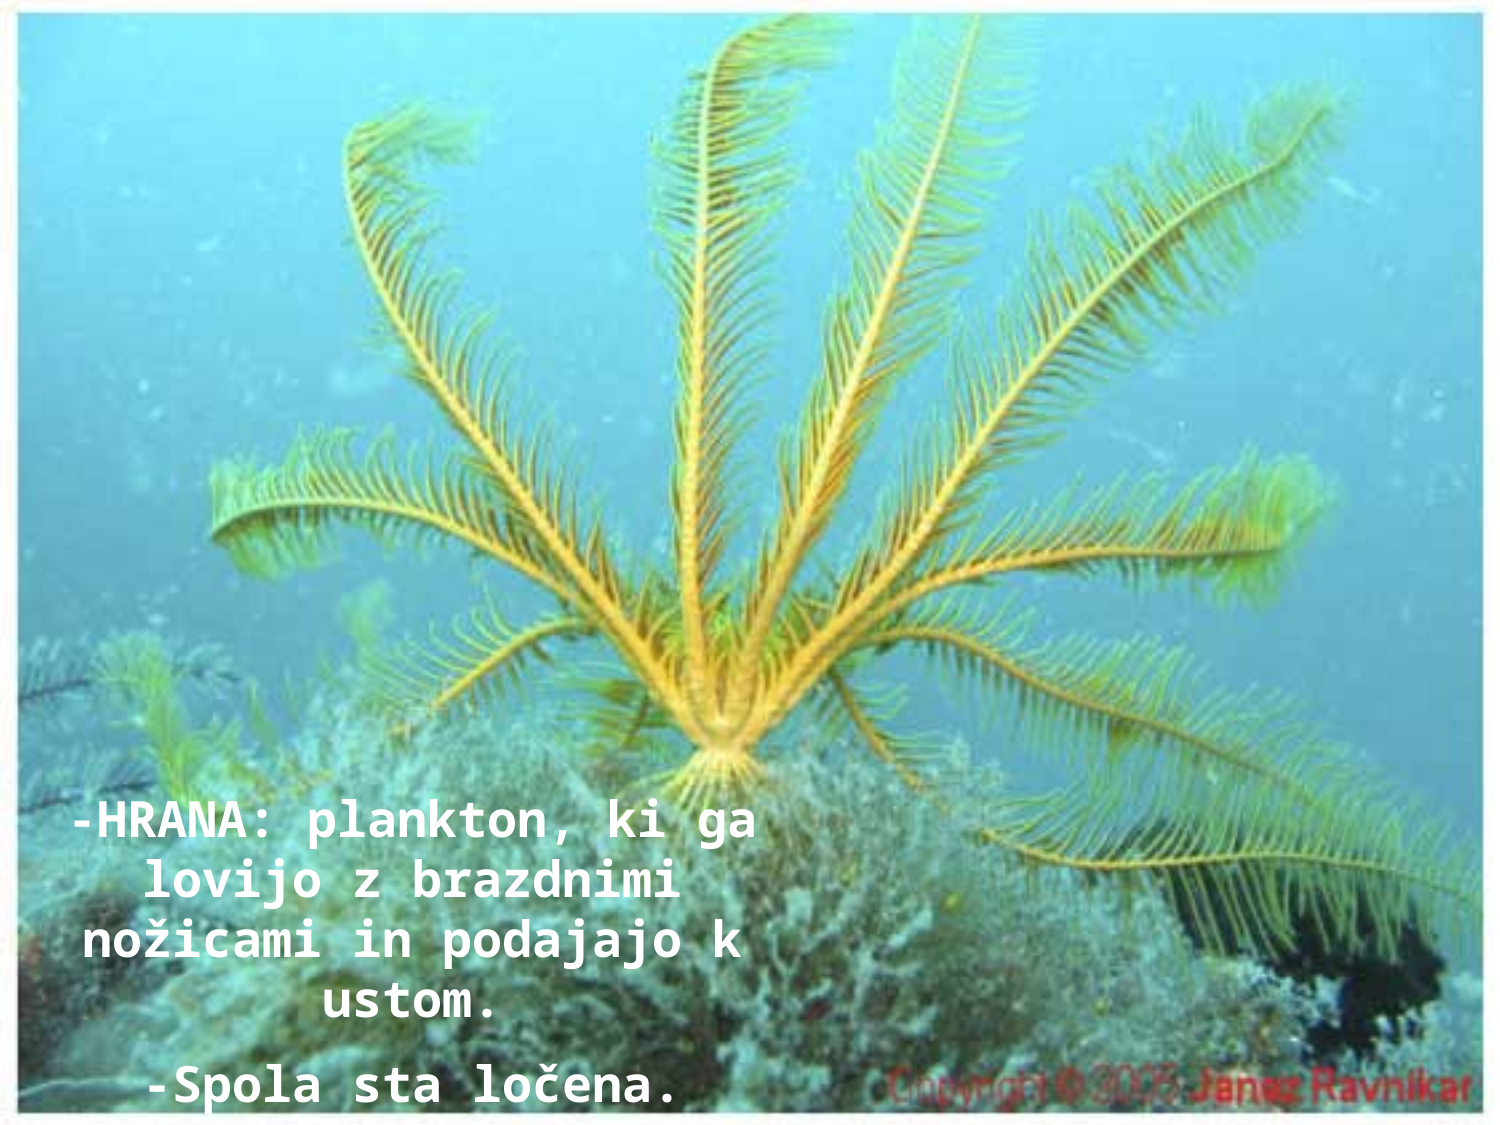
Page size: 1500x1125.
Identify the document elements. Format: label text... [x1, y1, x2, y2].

text_box -HRANA: plankton, ki ga lovijo z brazdnimi nožicami in podajajo k ustom. -Spola sta ločena. [37, 780, 788, 1121]
picture [0, 0, 1500, 1125]
